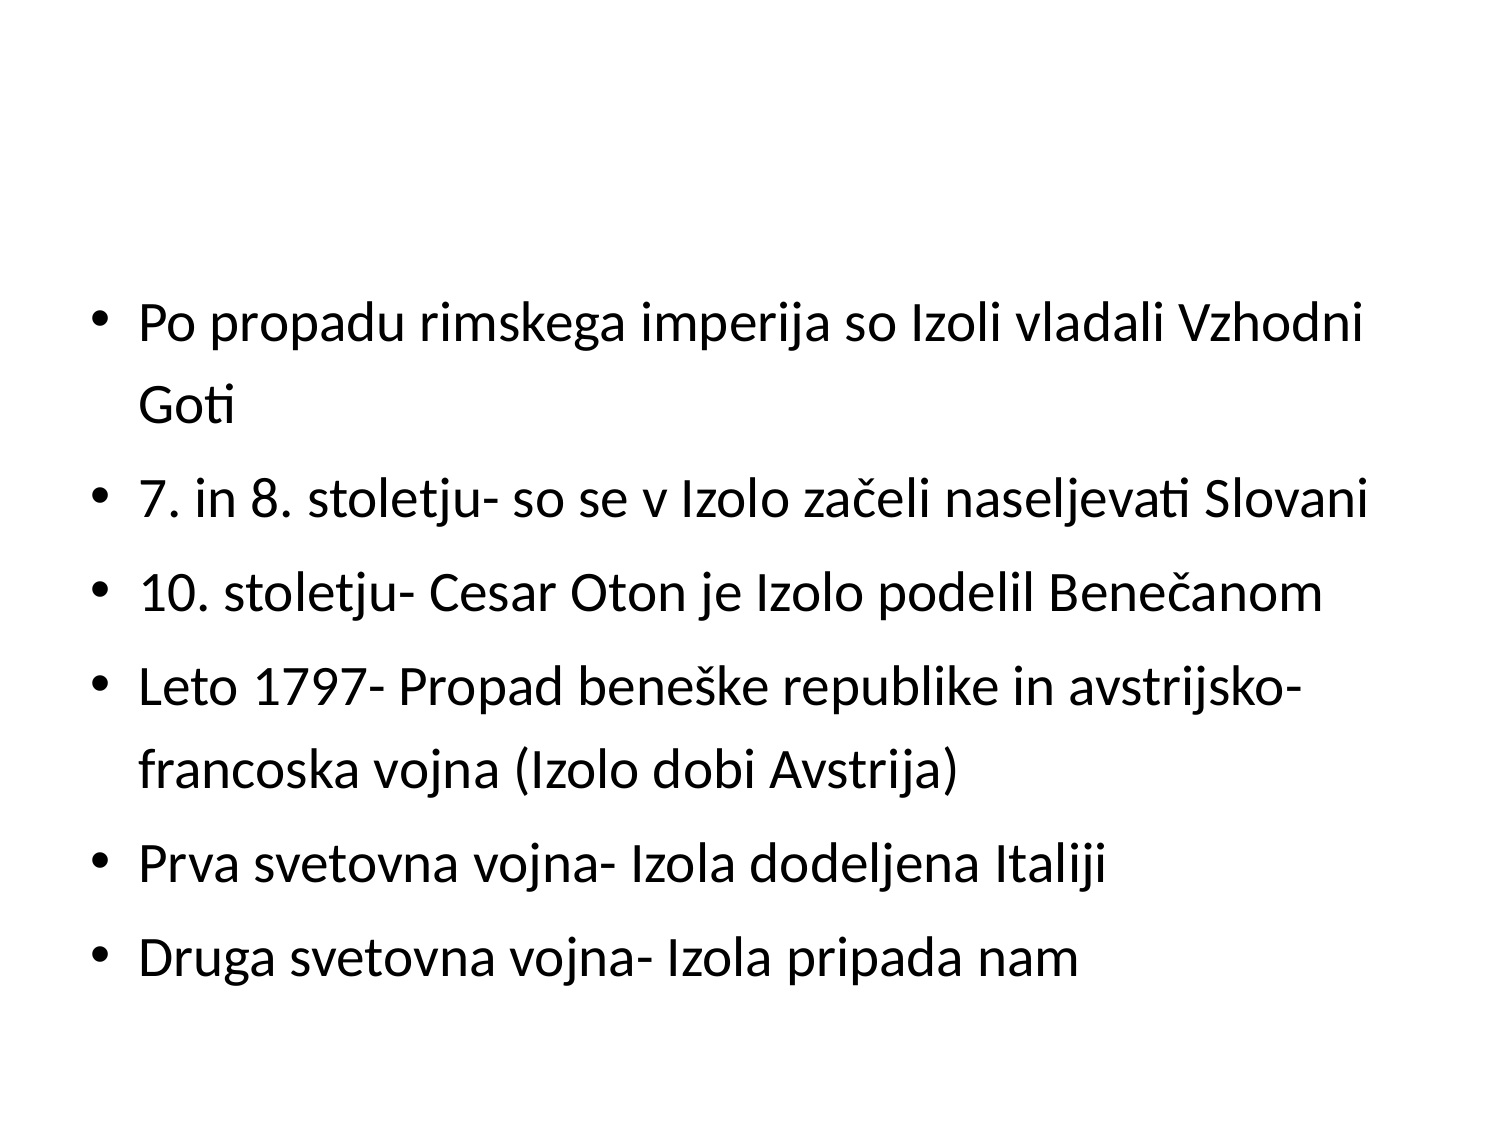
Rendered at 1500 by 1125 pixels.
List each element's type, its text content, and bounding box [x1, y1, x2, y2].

list Po propadu rimskega imperija so Izoli vladali Vzhodni Goti 7. in 8. stoletju- so se v Izolo začeli naseljevati Slovani 10. stoletju- Cesar Oton je Izolo podelil Benečanom Leto 1797- Propad beneške republike in avstrijsko-francoska vojna (Izolo dobi Avstrija) Prva svetovna vojna- Izola dodeljena Italiji Druga svetovna vojna- Izola pripada nam [75, 262, 1425, 1005]
